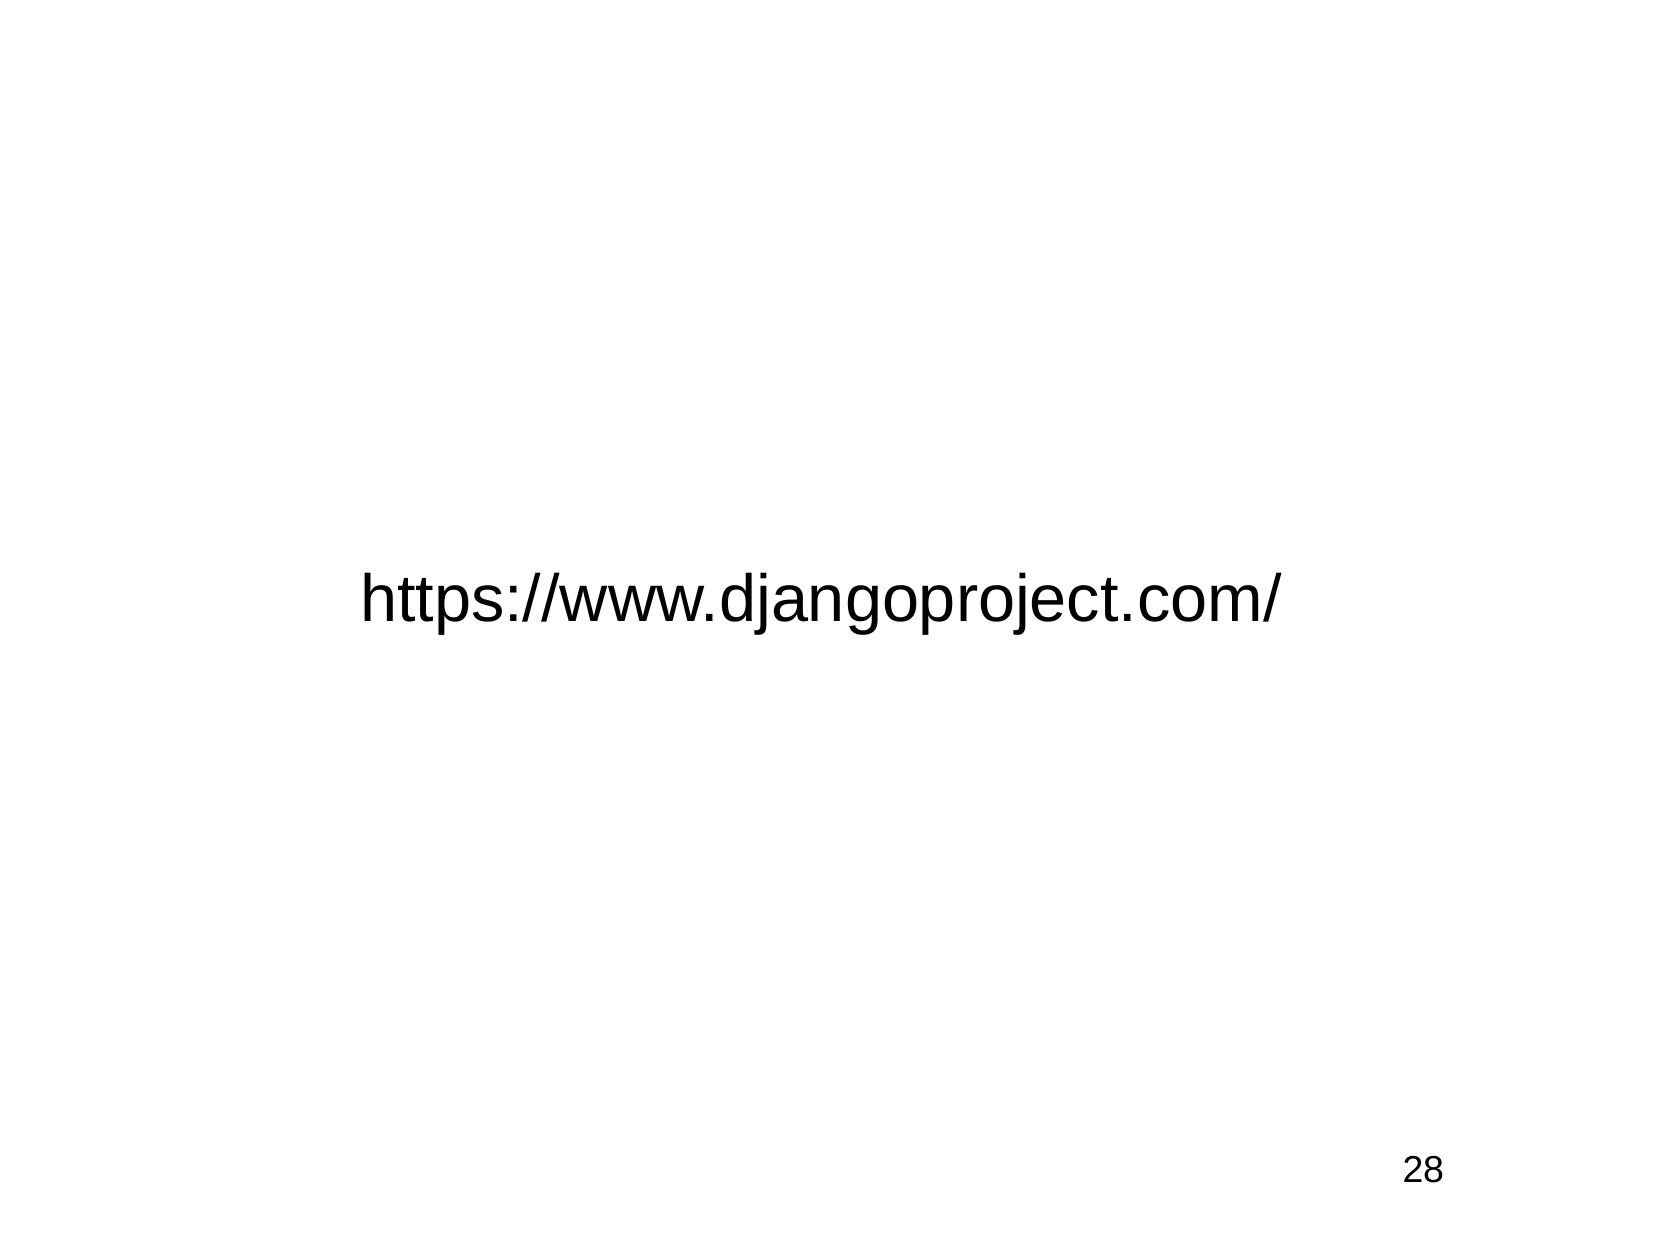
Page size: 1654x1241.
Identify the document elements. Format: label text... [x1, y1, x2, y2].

list https://www.djangoproject.com/ [289, 561, 1359, 685]
